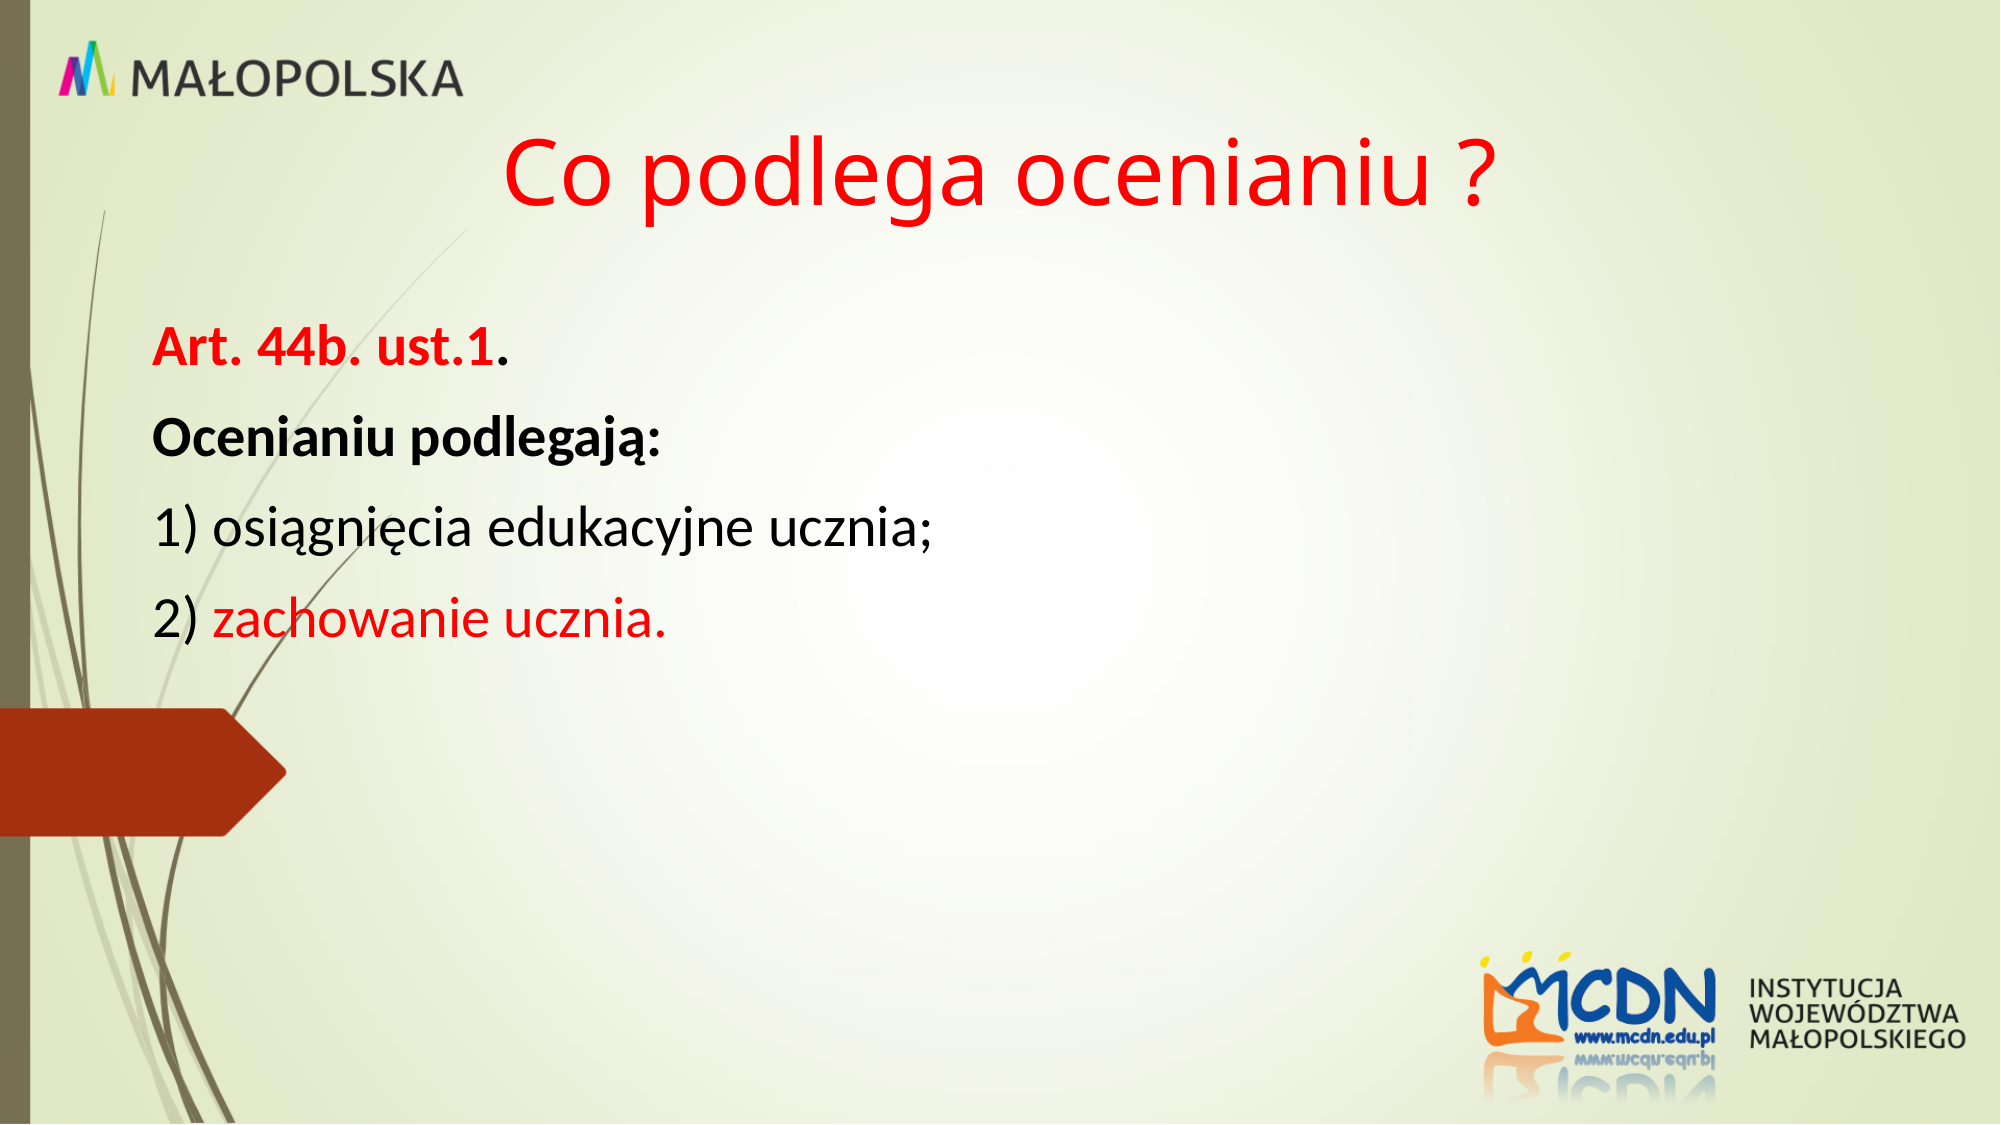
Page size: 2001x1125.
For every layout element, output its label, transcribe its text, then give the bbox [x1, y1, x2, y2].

picture [0, 0, 2001, 1125]
title Co podlega ocenianiu ? [137, 59, 1863, 278]
list Art. 44b. ust.1. Ocenianiu podlegają: 1) osiągnięcia edukacyjne ucznia; 2) zachowanie ucznia. [137, 299, 1863, 1014]
